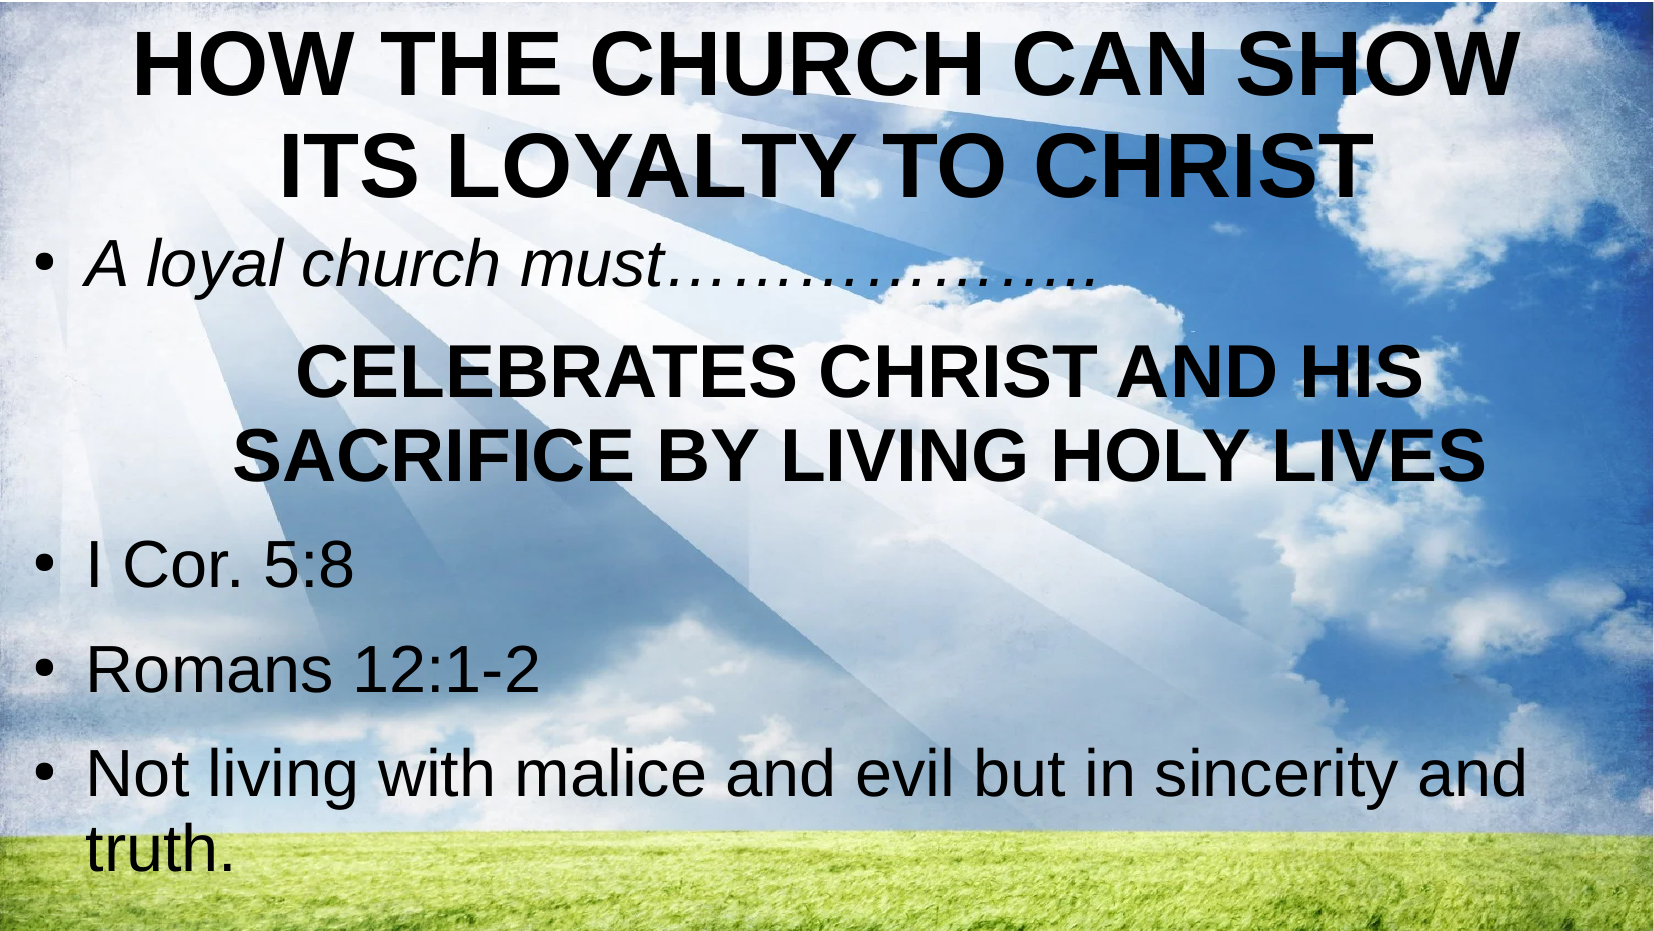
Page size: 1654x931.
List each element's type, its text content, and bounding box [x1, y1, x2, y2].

title HOW THE CHURCH CAN SHOW ITS LOYALTY TO CHRIST [82, 12, 1571, 218]
list A loyal church must……………….. CELEBRATES CHRIST AND HIS SACRIFICE BY LIVING HOLY LIVES I Cor. 5:8 Romans 12:1-2 Not living with malice and evil but in sincerity and truth. [15, 225, 1636, 909]
picture [0, 2, 1654, 931]
